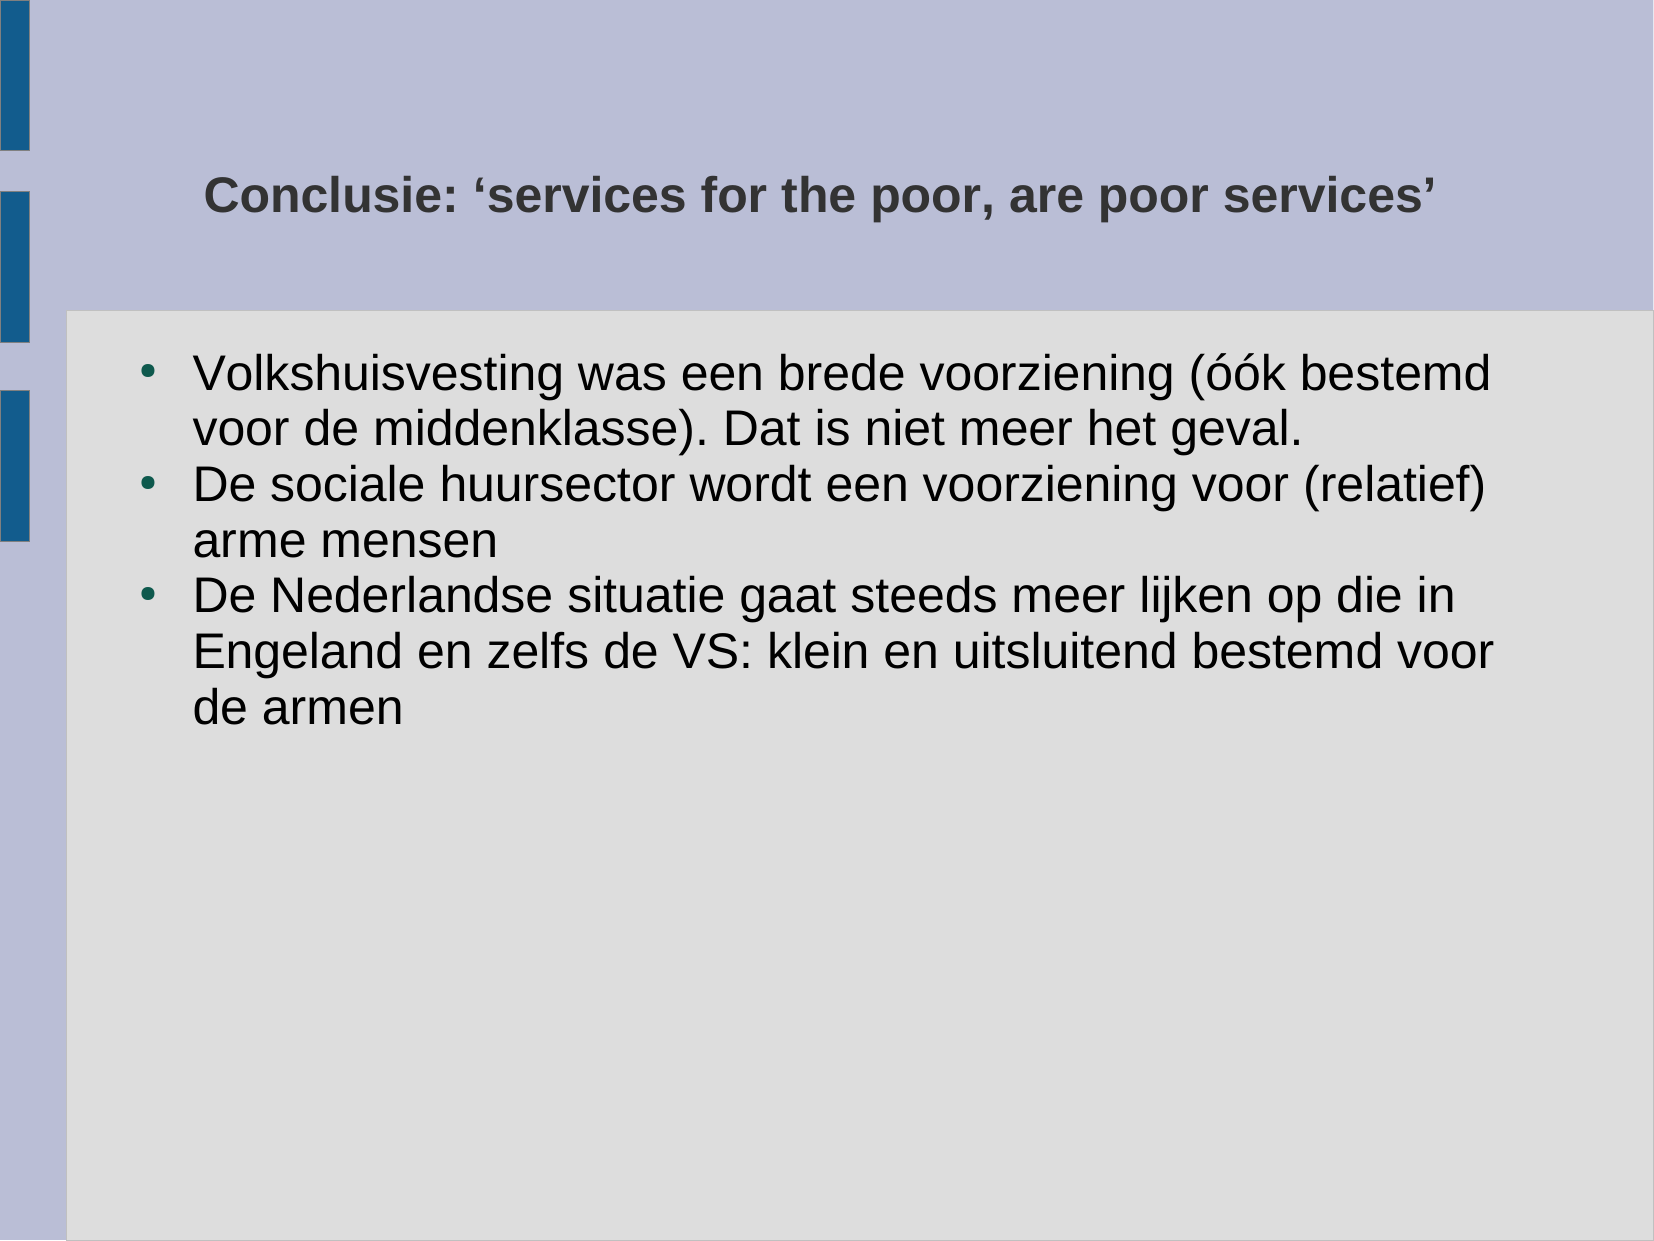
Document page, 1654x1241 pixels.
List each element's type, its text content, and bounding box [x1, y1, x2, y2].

list Volkshuisvesting was een brede voorziening (óók bestemd voor de middenklasse). Dat is niet meer het geval. De sociale huursector wordt een voorziening voor (relatief) arme mensen De Nederlandse situatie gaat steeds meer lijken op die in Engeland en zelfs de VS: klein en uitsluitend bestemd voor de armen [121, 344, 1534, 1127]
title Conclusie: ‘services for the poor, are poor services’ [121, 91, 1534, 299]
